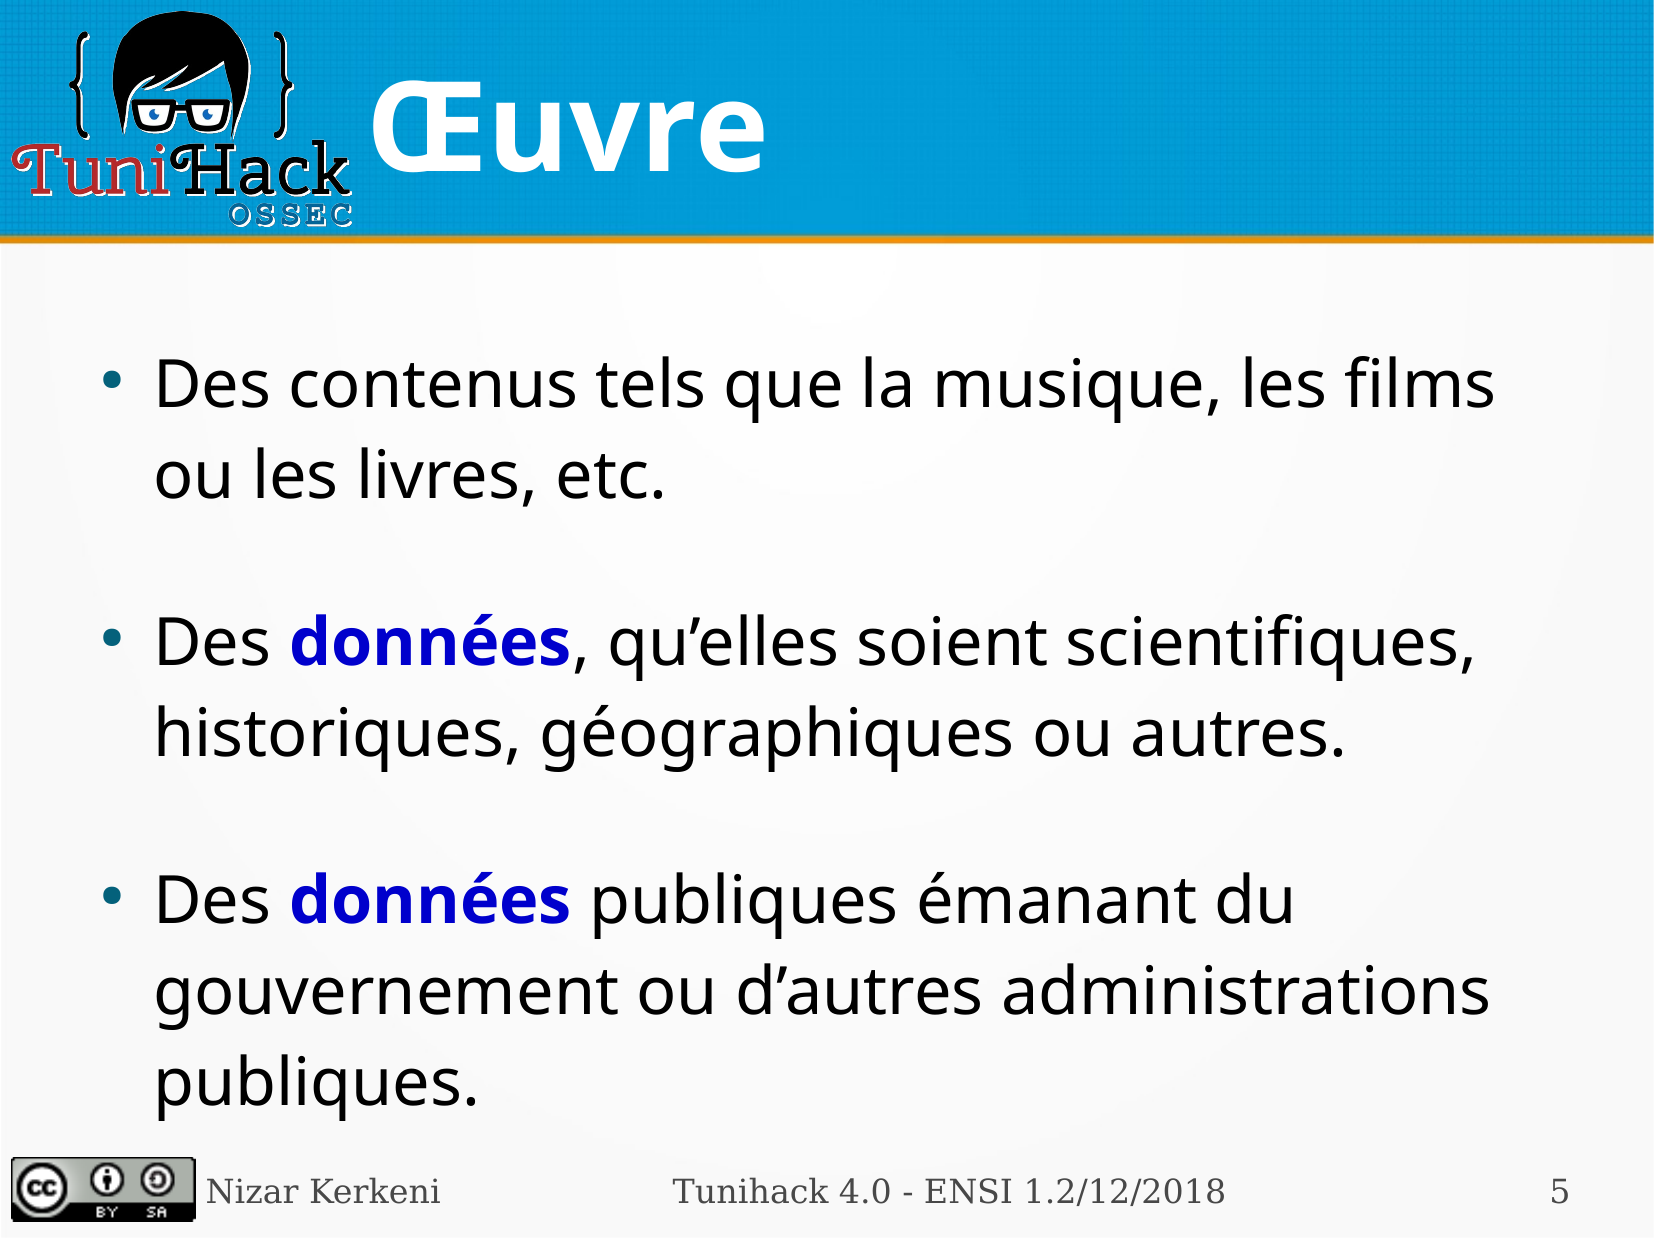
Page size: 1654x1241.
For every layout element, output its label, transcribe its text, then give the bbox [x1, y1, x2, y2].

picture [279, 157, 310, 196]
picture [113, 12, 250, 135]
title Œuvre [366, 19, 1619, 227]
picture [240, 157, 276, 196]
picture [313, 140, 350, 196]
picture [335, 207, 342, 216]
picture [312, 206, 319, 212]
picture [171, 144, 236, 195]
picture [274, 32, 294, 139]
picture [0, 233, 1654, 1241]
picture [243, 212, 250, 225]
picture [70, 32, 89, 139]
picture [63, 158, 170, 196]
picture [156, 144, 164, 153]
picture [233, 207, 243, 216]
picture [266, 219, 274, 225]
picture [12, 144, 61, 195]
list Des contenus tels que la musique, les films ou les livres, etc. Des données, qu’elles soient scientifiques, historiques, géographiques ou autres. Des données publiques émanant du gouvernement ou d’autres administrations publiques. [82, 315, 1563, 1146]
